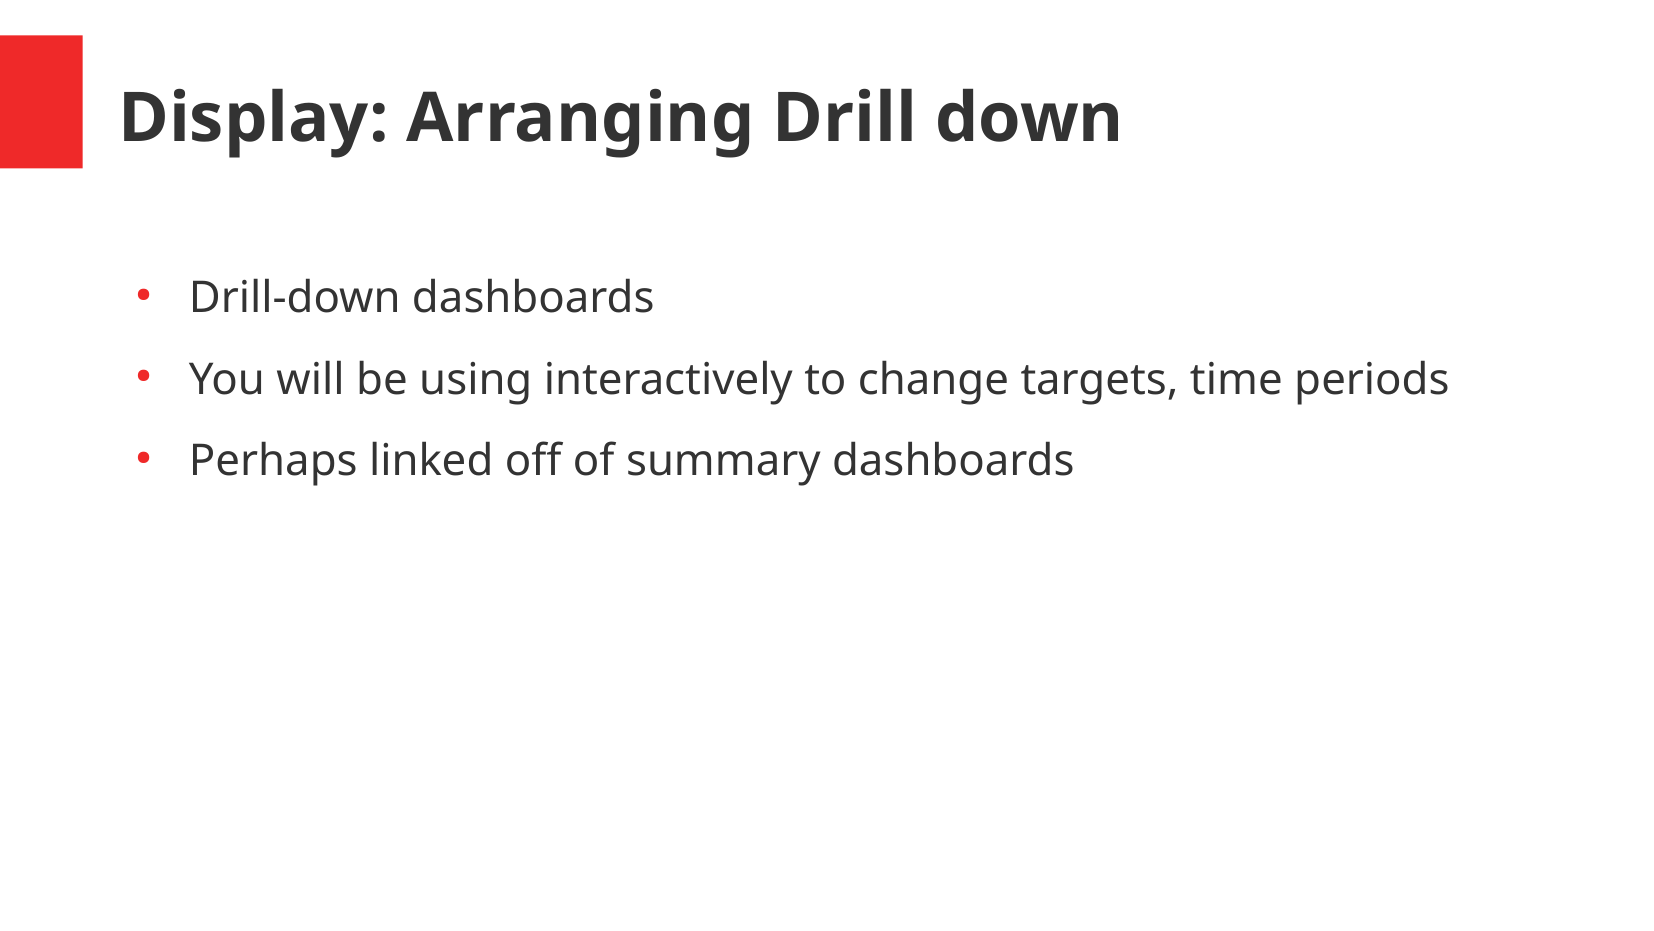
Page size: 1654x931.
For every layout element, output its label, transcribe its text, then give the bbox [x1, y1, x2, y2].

title Display: Arranging Drill down [118, 37, 1571, 193]
list Drill-down dashboards You will be using interactively to change targets, time periods Perhaps linked off of summary dashboards [118, 265, 1536, 806]
